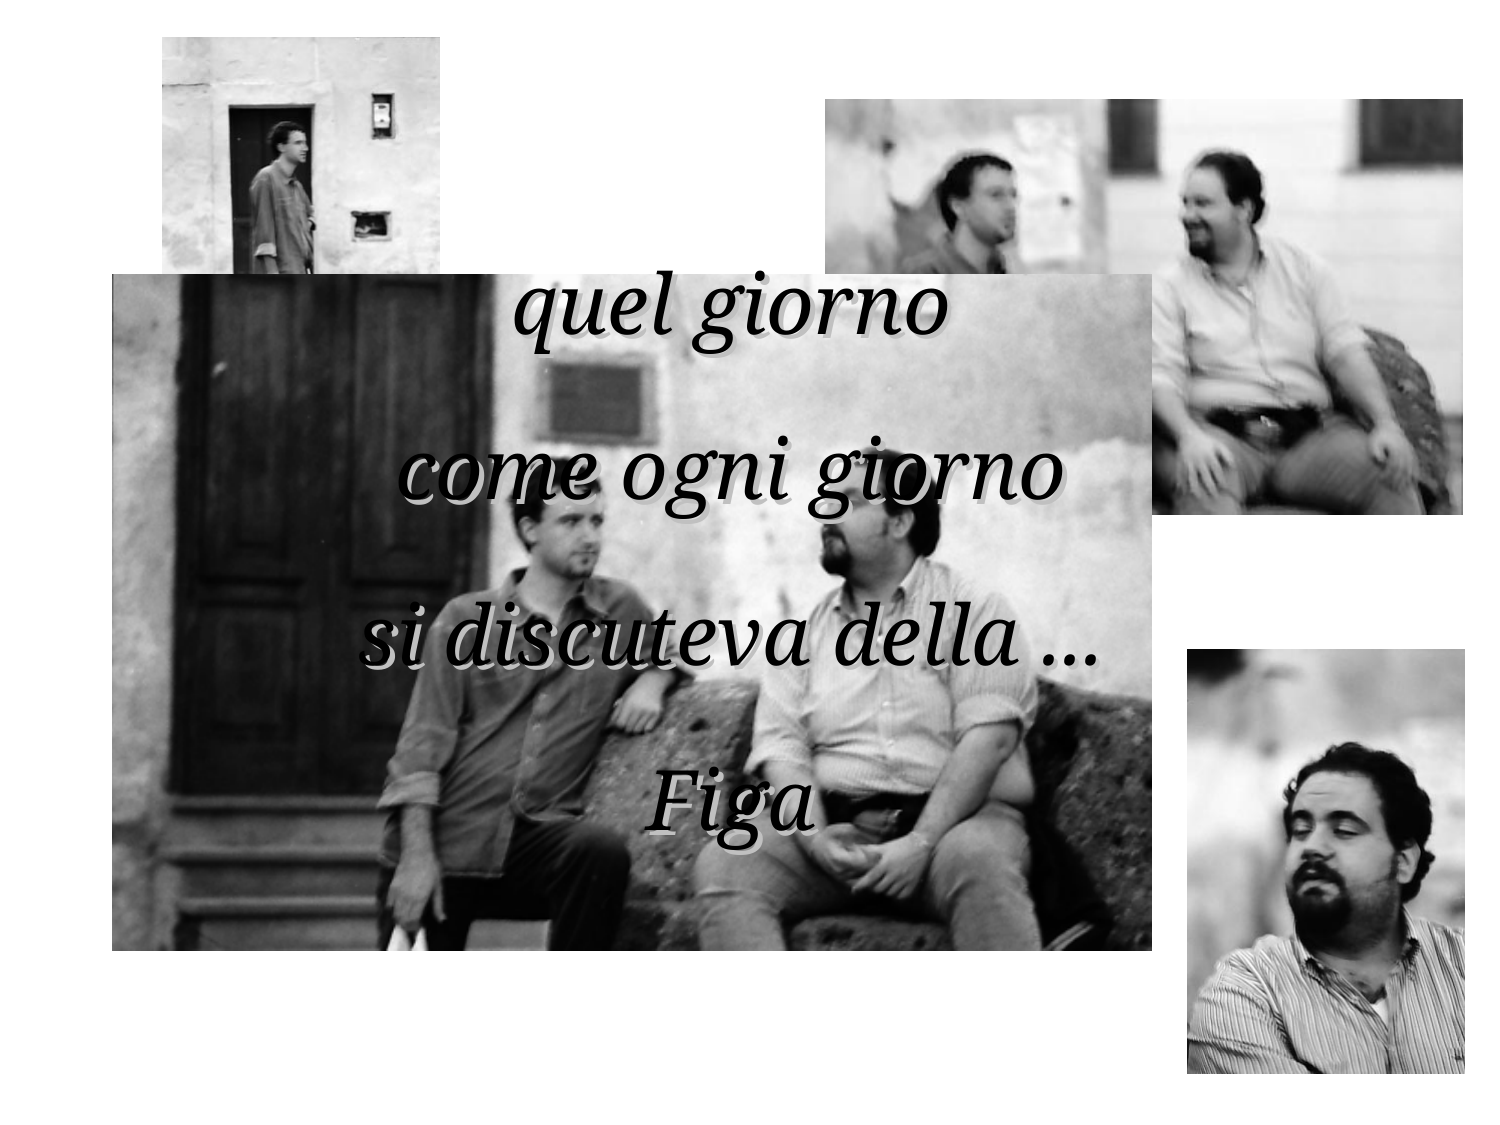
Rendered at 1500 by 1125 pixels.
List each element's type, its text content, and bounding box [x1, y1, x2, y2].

chart [162, 37, 440, 274]
chart [1187, 650, 1465, 1074]
text_box quel giorno come ogni giorno si discuteva della ... Figa [237, 237, 1225, 864]
picture [112, 274, 1152, 952]
chart [825, 99, 1463, 515]
